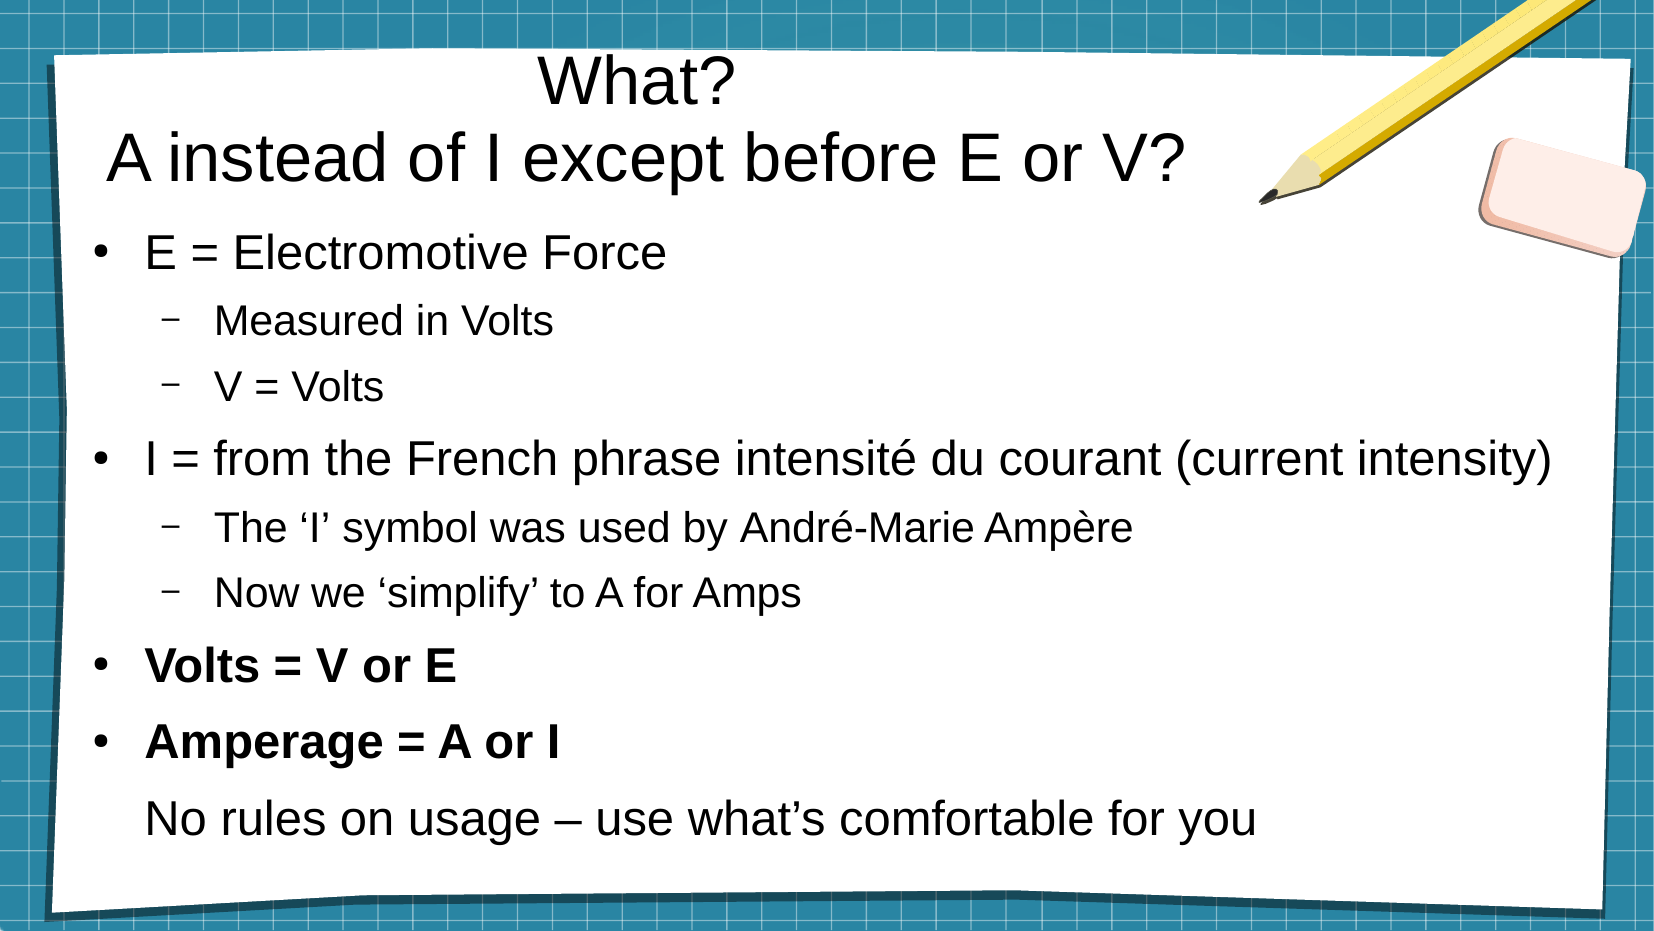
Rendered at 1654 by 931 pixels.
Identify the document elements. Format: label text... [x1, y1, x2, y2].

title What? A instead of I except before E or V? [18, 41, 1276, 198]
list E = Electromotive Force Measured in Volts V = Volts I = from the French phrase intensité du courant (current intensity) The ‘I’ symbol was used by André-Marie Ampère Now we ‘simplify’ to A for Amps Volts = V or E Amperage = A or I No rules on usage – use what’s comfortable for you [75, 225, 1564, 863]
